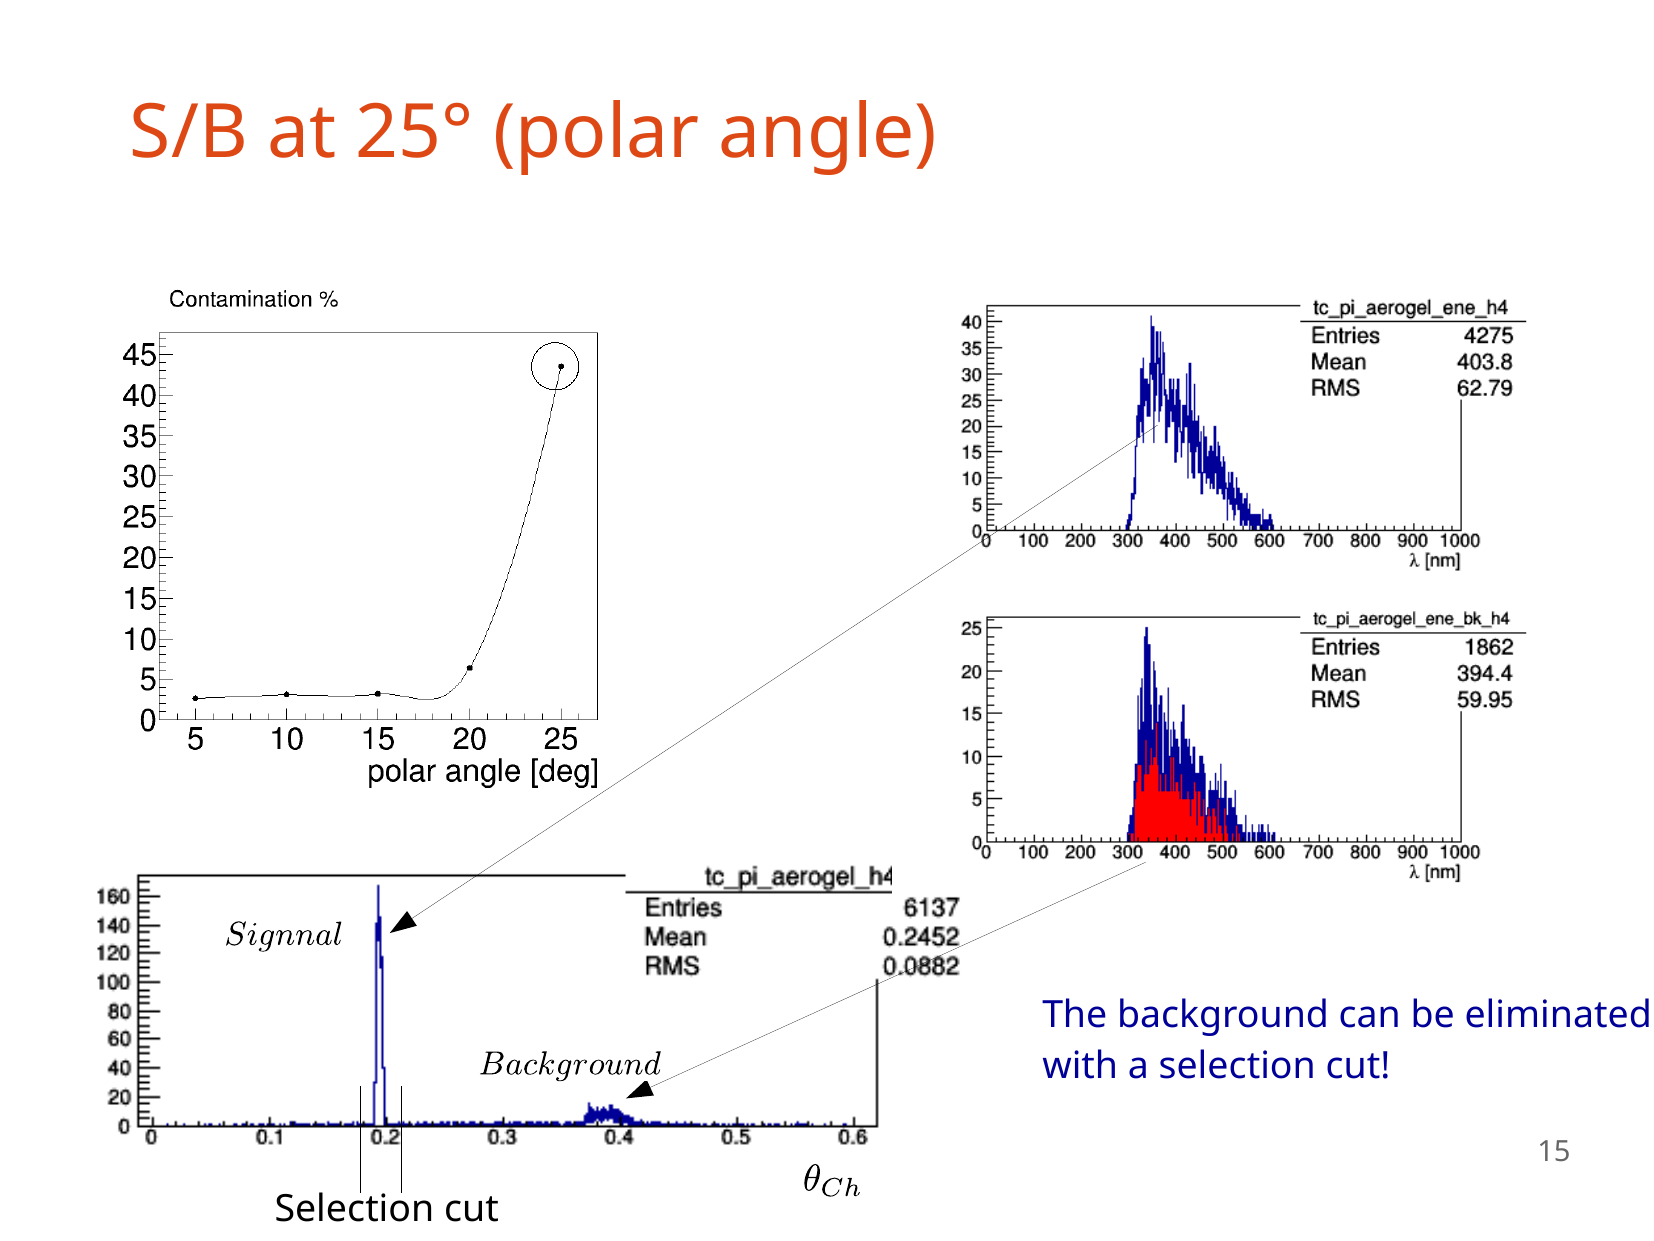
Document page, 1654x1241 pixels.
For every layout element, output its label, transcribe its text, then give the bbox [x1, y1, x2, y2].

title S/B at 25° (polar angle) [129, 64, 1518, 192]
picture [71, 271, 1546, 1174]
text_box [478, 1051, 661, 1082]
text_box The background can be eliminated with a selection cut! [1027, 980, 1648, 1080]
picture [76, 281, 668, 797]
text_box [224, 921, 344, 952]
picture [598, 750, 668, 797]
text_box [802, 1163, 862, 1197]
text_box Selection cut [259, 1173, 511, 1231]
text_box [531, 342, 579, 390]
